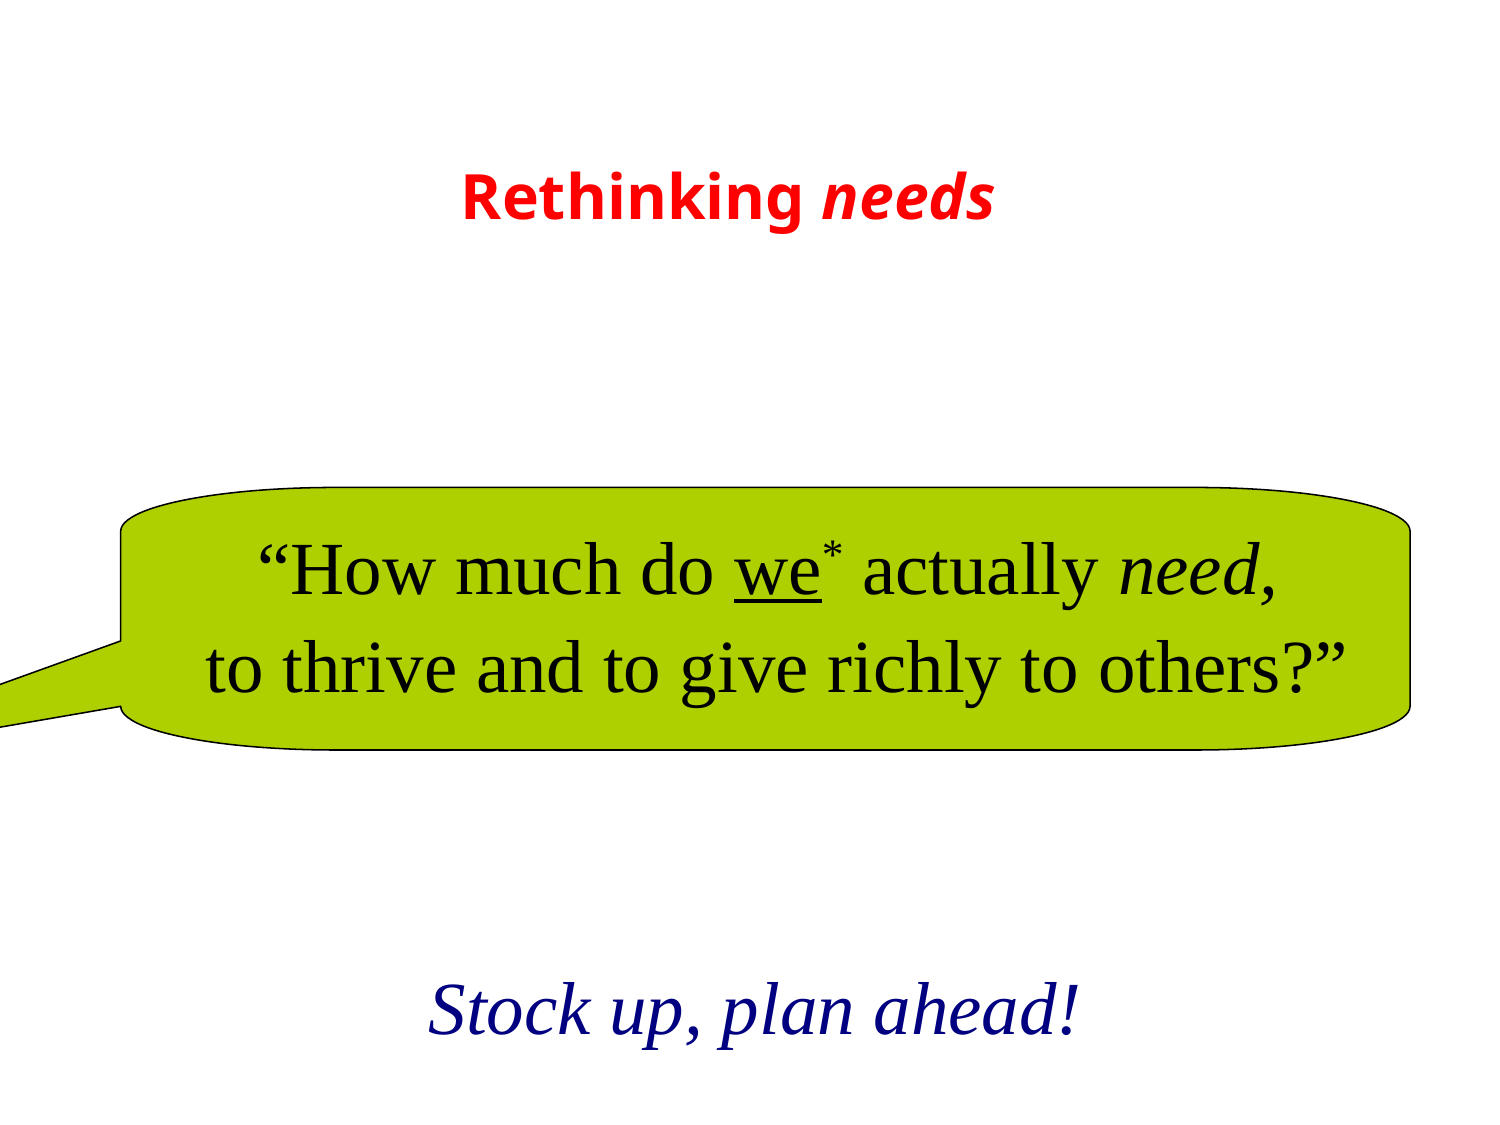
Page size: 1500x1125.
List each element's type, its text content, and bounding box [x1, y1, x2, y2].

text_box Stock up, plan ahead! [115, 959, 1396, 1059]
text_box [127, 487, 1404, 520]
text_box “How much do we* actually need, to thrive and to give richly to others?” [88, 520, 1466, 702]
text_box [0, 652, 1411, 751]
text_box Rethinking needs [206, 99, 1251, 288]
